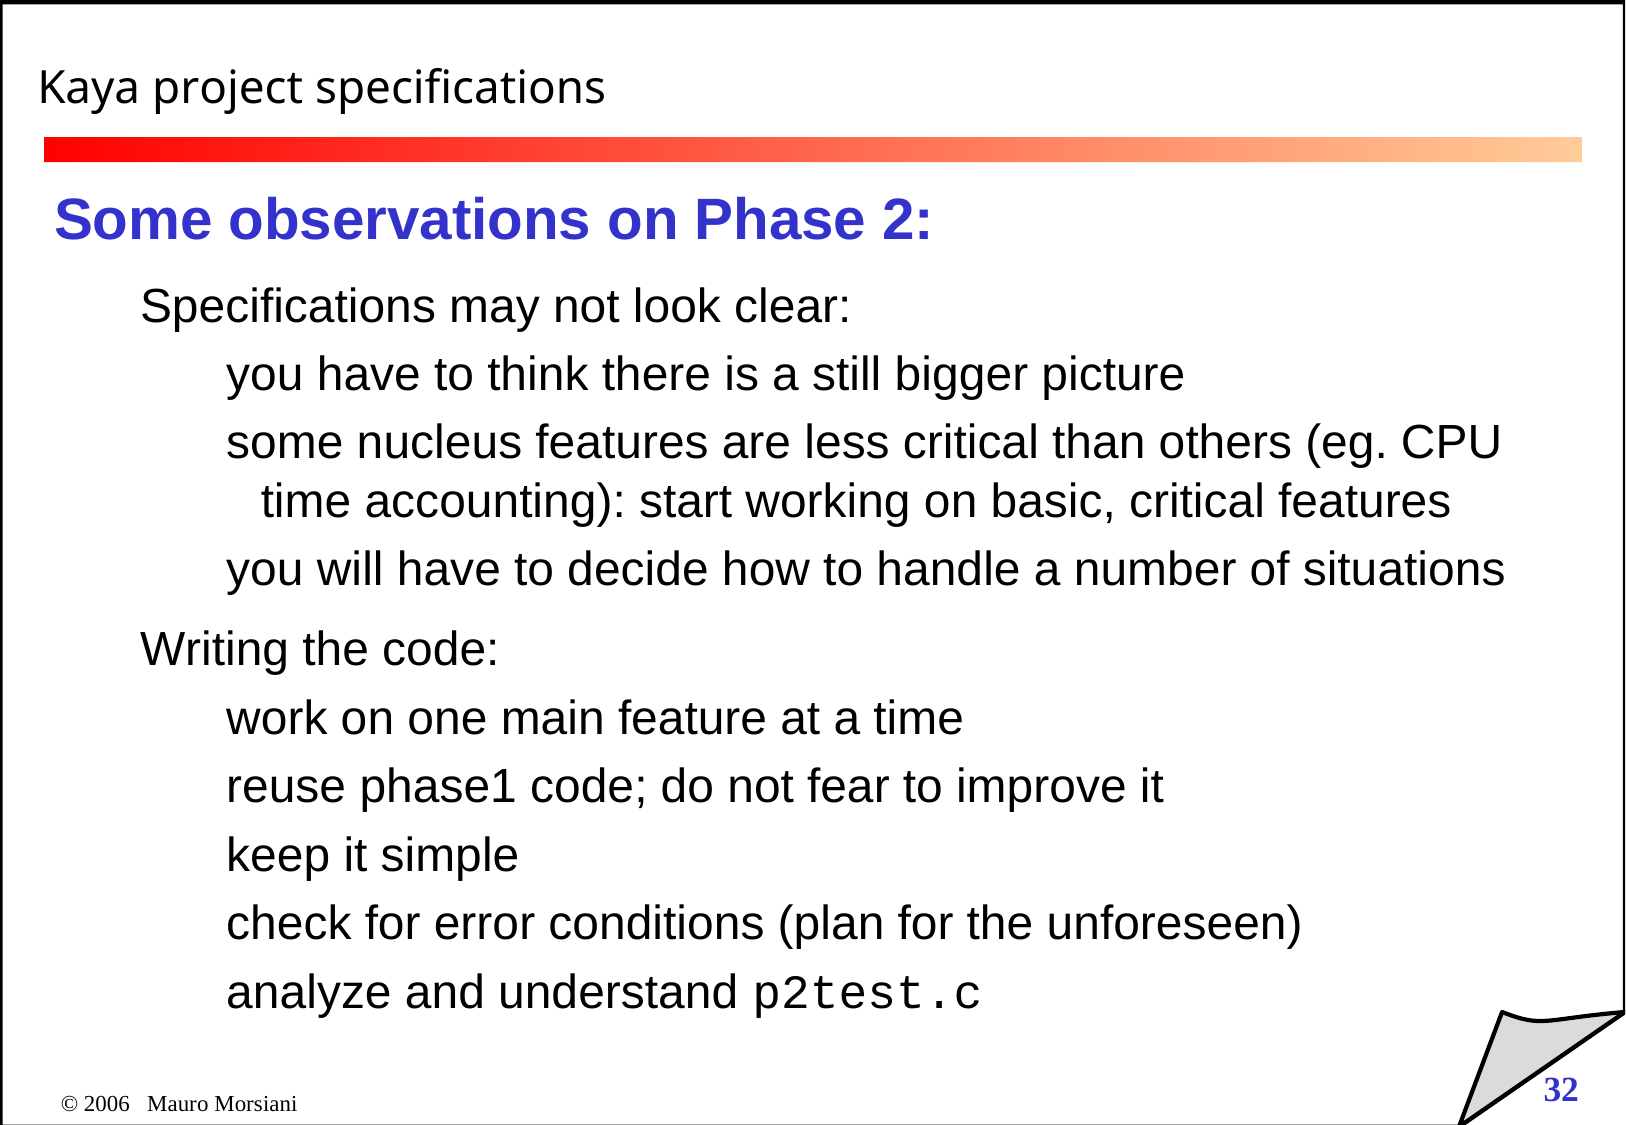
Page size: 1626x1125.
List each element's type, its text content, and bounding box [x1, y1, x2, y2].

title Kaya project specifications [37, 44, 1588, 131]
list Some observations on Phase 2: Specifications may not look clear: you have to think there is a still bigger picture some nucleus features are less critical than others (eg. CPU time accounting): start working on basic, critical features you will have to decide how to handle a number of situations Writing the code: work on one main feature at a time reuse phase1 code; do not fear to improve it keep it simple check for error conditions (plan for the unforeseen) analyze and understand p2test.c [54, 187, 1571, 1096]
